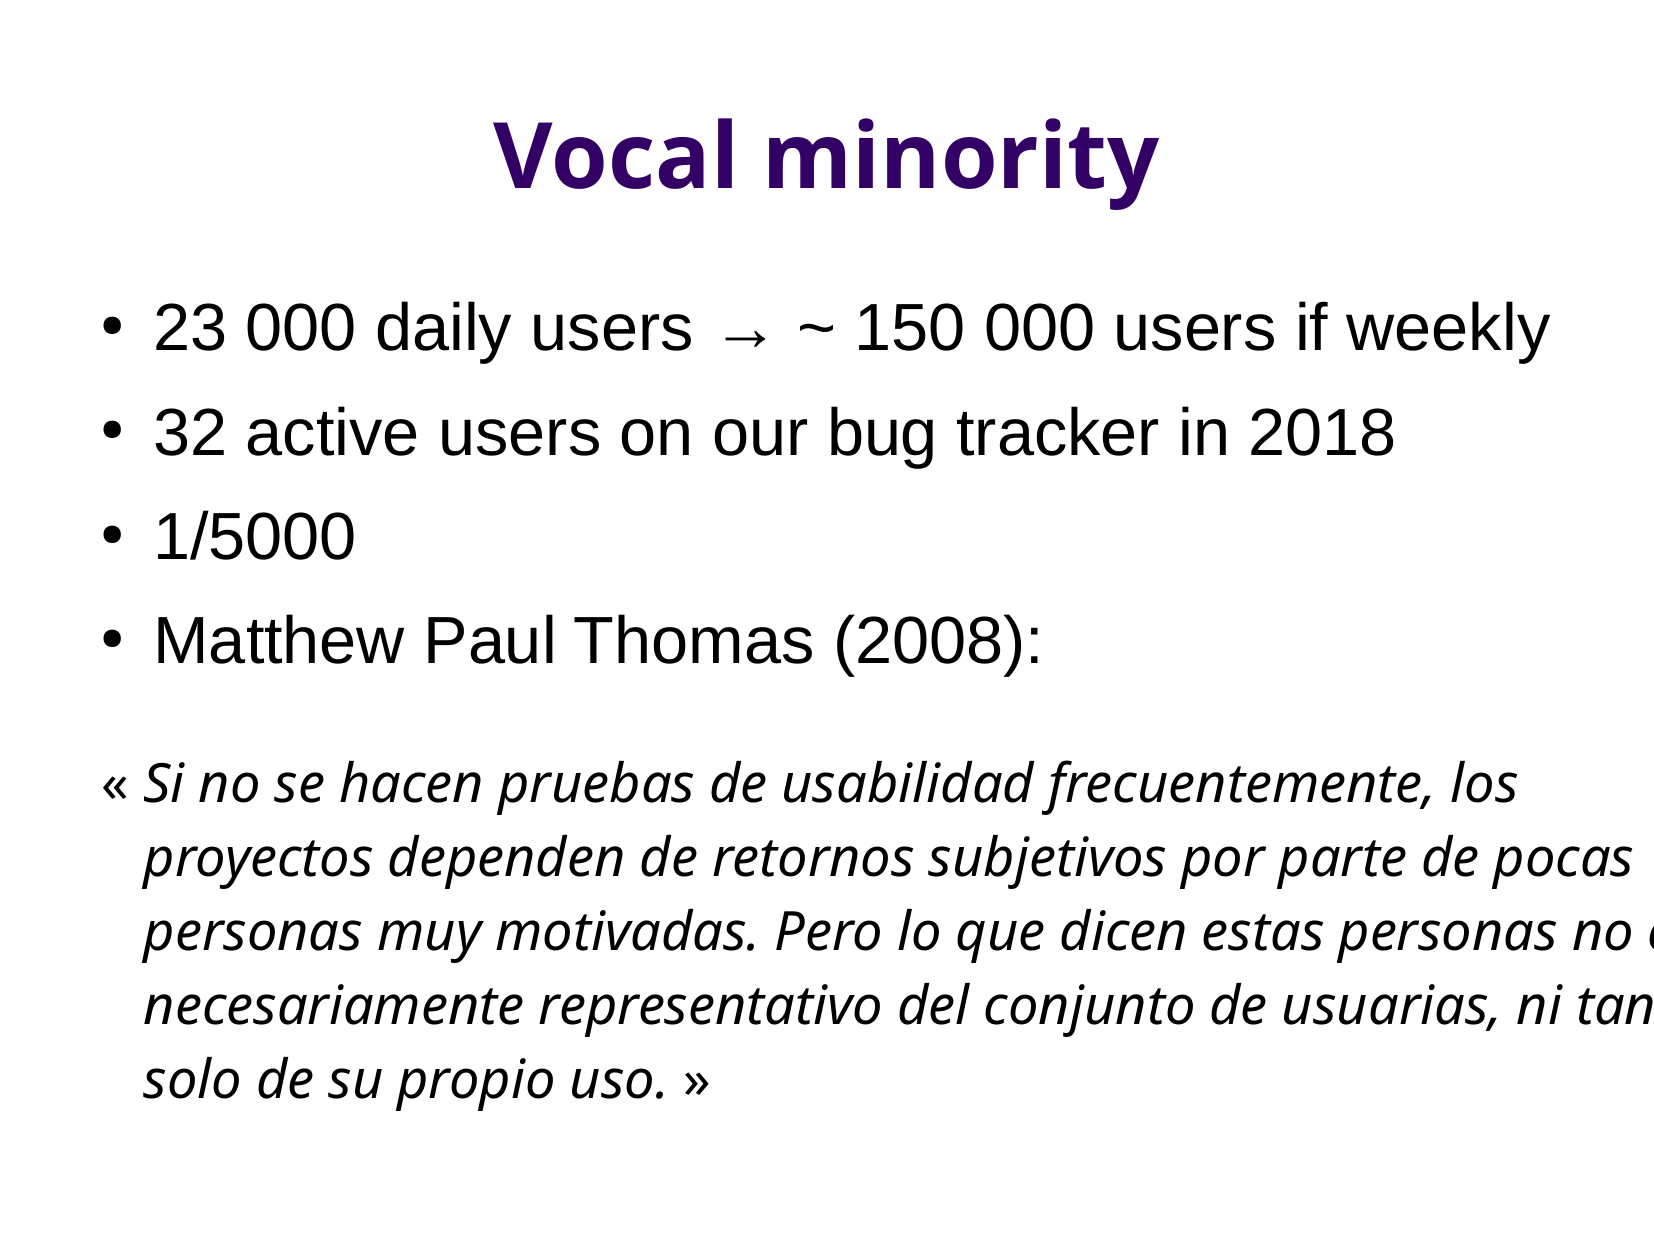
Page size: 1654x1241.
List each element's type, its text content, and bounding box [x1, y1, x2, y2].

title Vocal minority [82, 49, 1571, 257]
list 23 000 daily users → ~ 150 000 users if weekly 32 active users on our bug tracker in 2018 1/5000 Matthew Paul Thomas (2008): [82, 290, 1571, 1010]
text_box « Si no se hacen pruebas de usabilidad frecuentemente, los proyectos dependen de retornos subjetivos por parte de pocas personas muy motivadas. Pero lo que dicen estas personas no es necesariamente representativo del conjunto de usuarias, ni tanto solo de su propio uso. » [86, 737, 1582, 1094]
